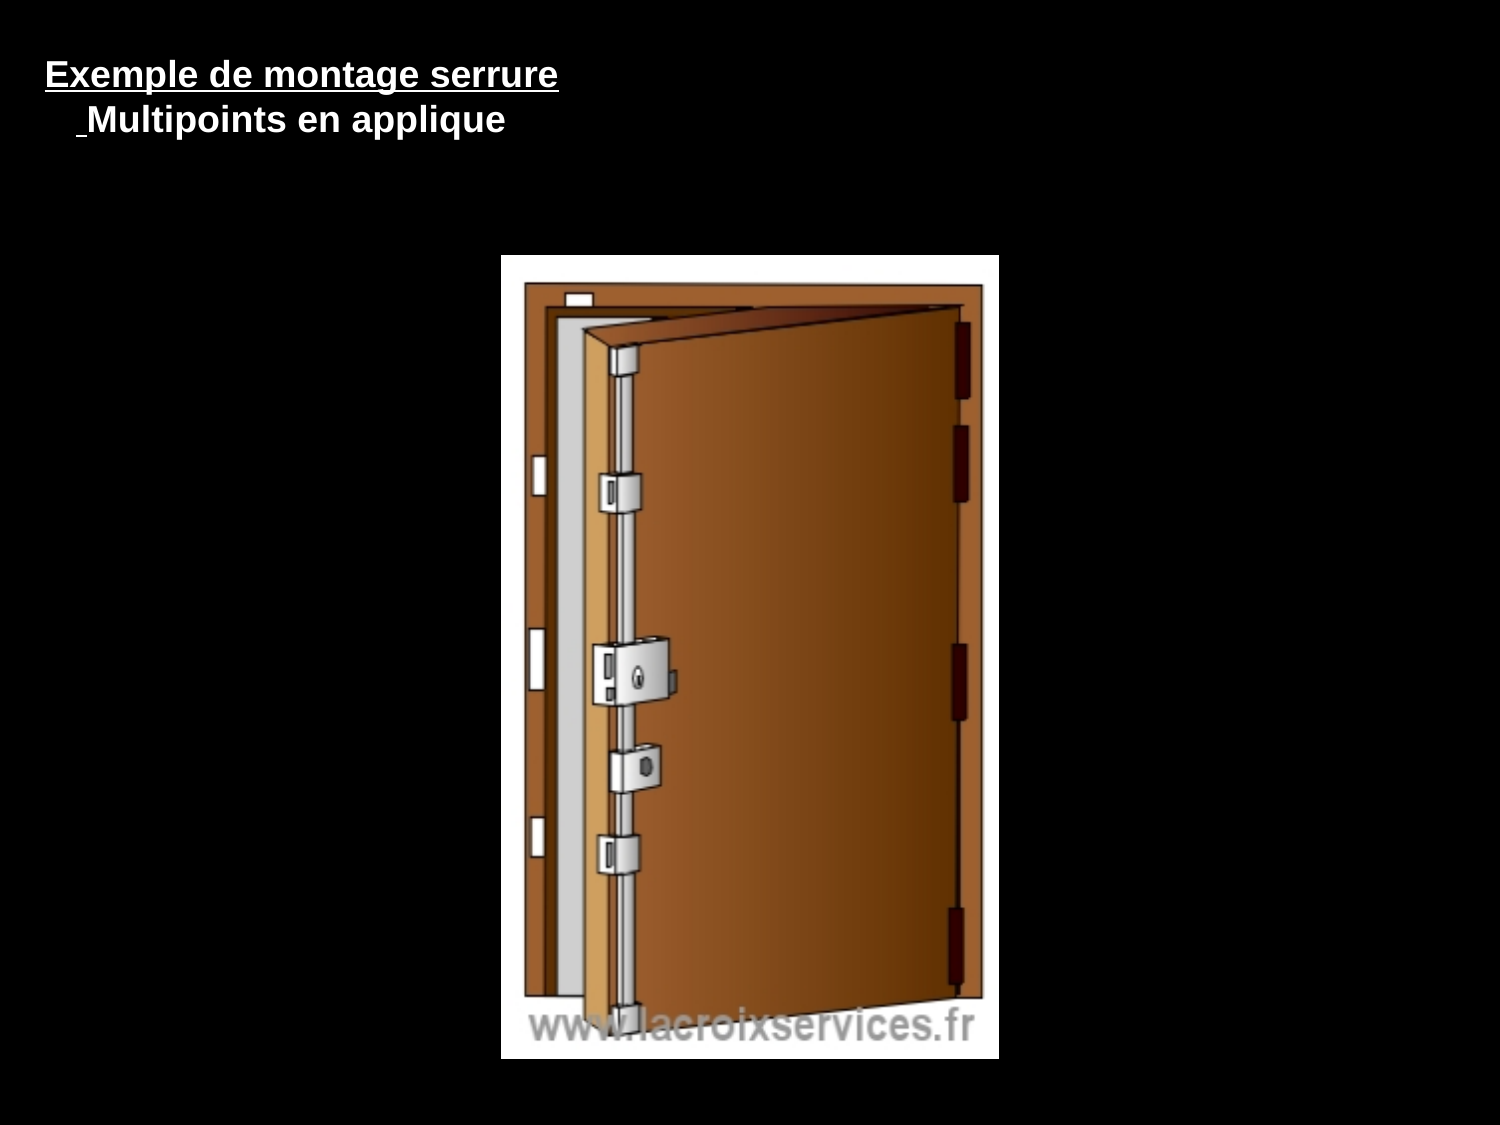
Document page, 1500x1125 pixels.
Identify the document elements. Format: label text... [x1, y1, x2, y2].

picture [501, 255, 999, 1059]
text_box Exemple de montage serrure Multipoints en applique [30, 43, 574, 148]
